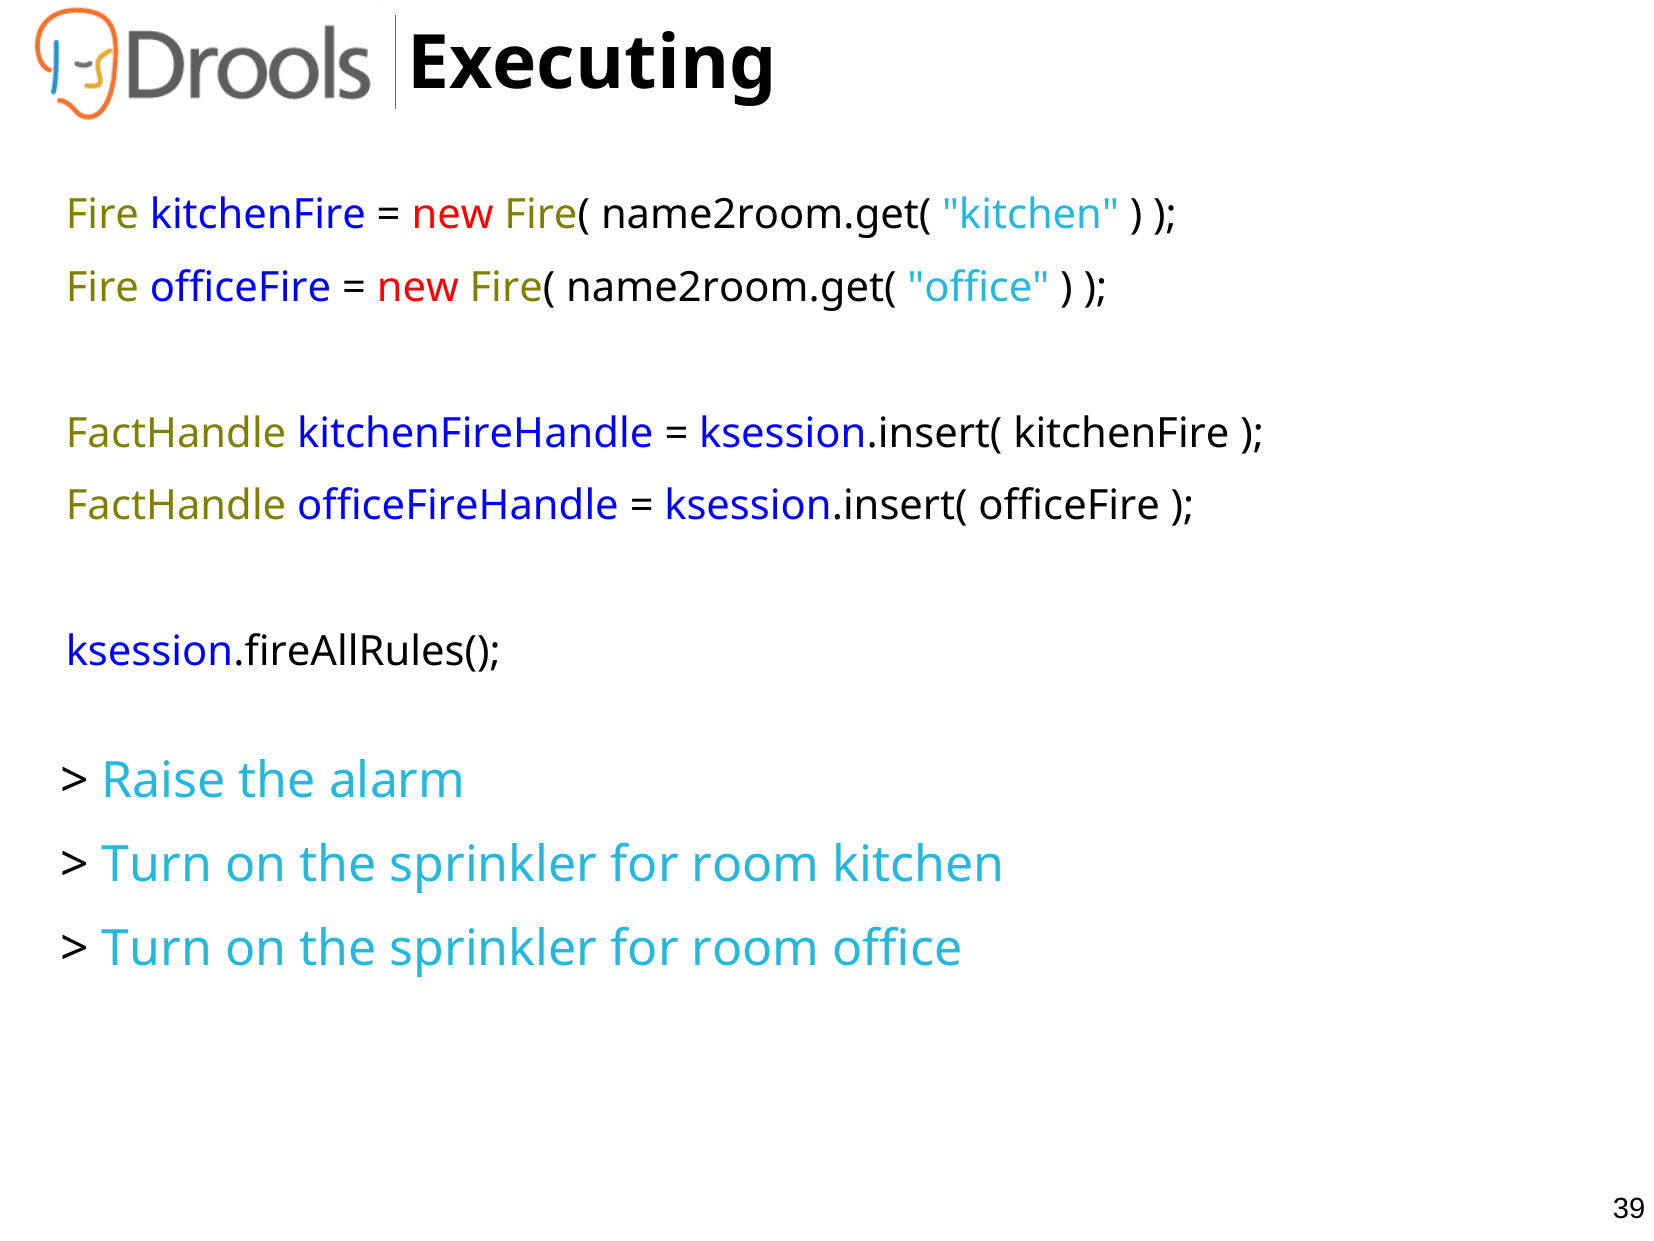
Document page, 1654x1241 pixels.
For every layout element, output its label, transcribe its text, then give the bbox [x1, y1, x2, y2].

title Executing [407, 6, 1618, 113]
picture [29, 0, 384, 126]
list > Raise the alarm > Turn on the sprinkler for room kitchen > Turn on the sprinkler for room office [60, 743, 1567, 957]
list Fire kitchenFire = new Fire( name2room.get( "kitchen" ) ); Fire officeFire = new Fire( name2room.get( "office" ) ); FactHandle kitchenFireHandle = ksession.insert( kitchenFire ); FactHandle officeFireHandle = ksession.insert( officeFire ); ksession.fireAllRules(); [65, 183, 1627, 710]
